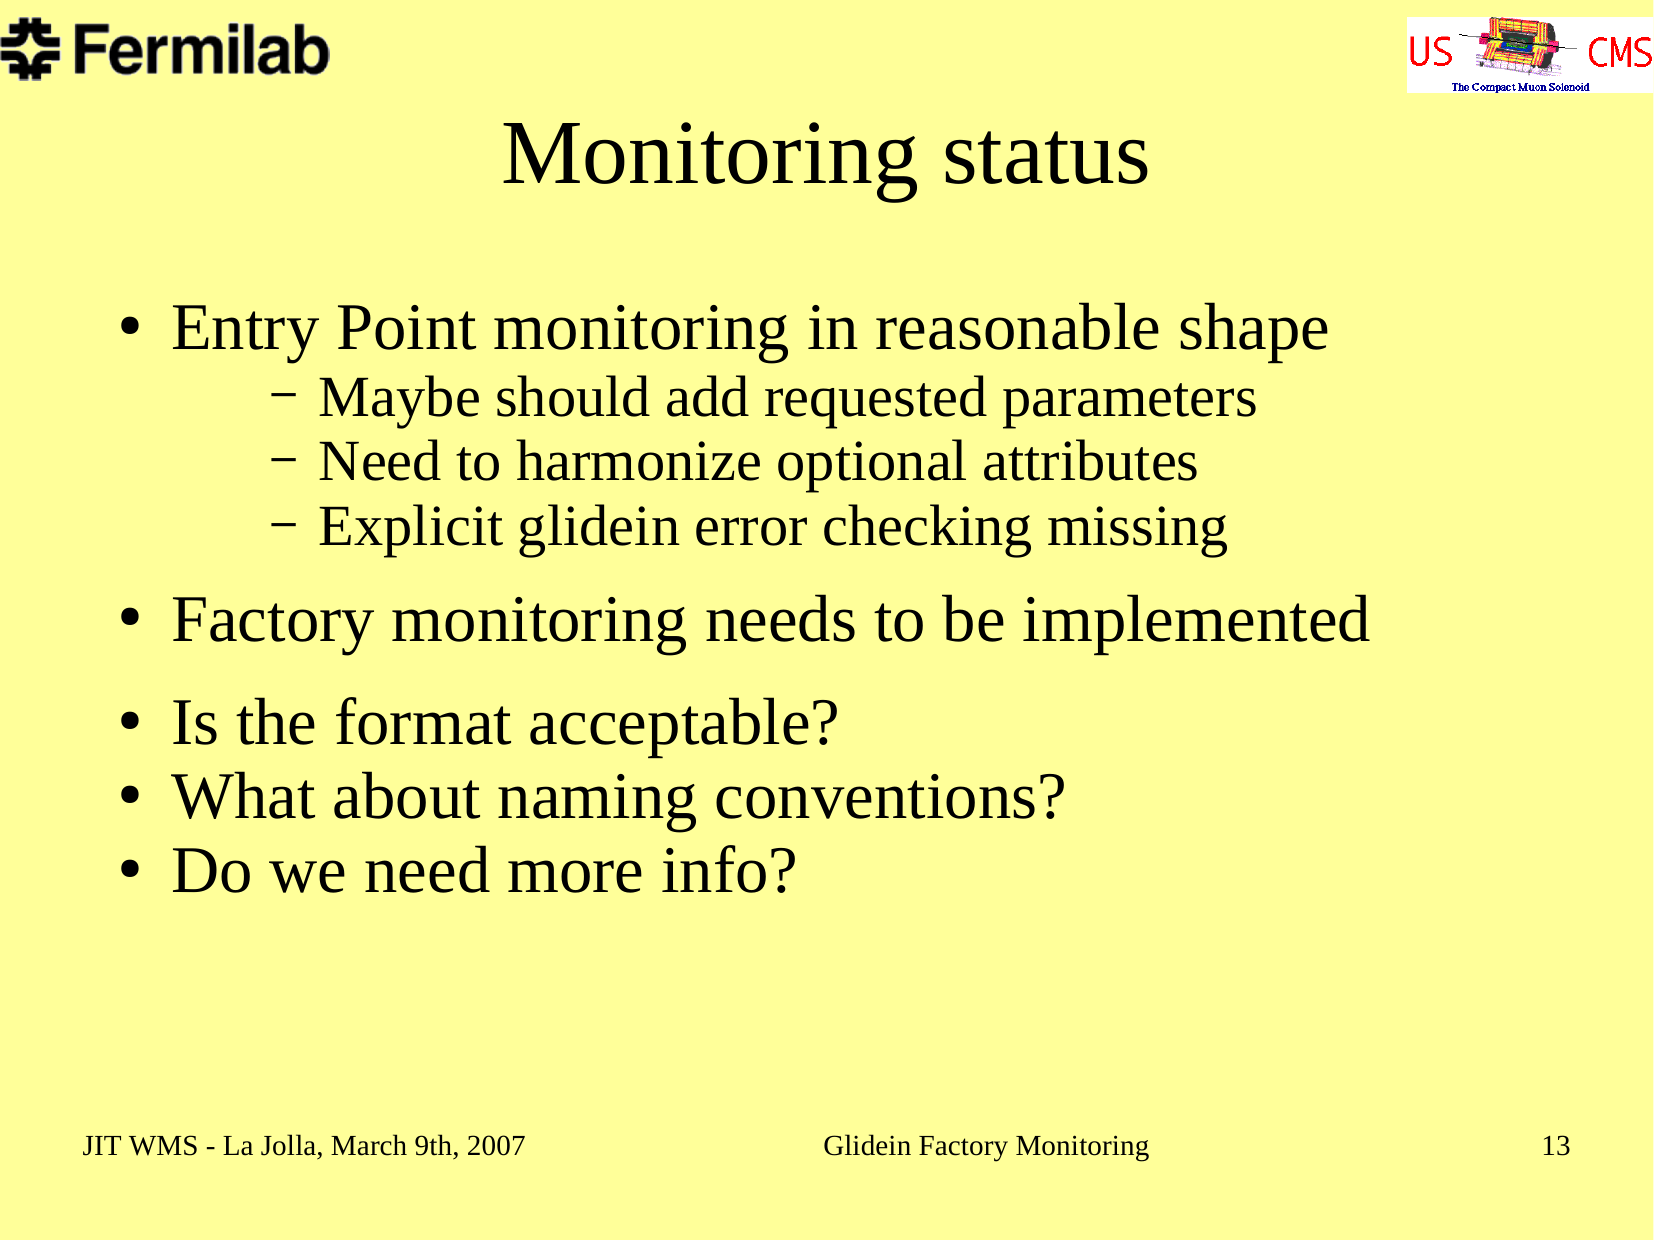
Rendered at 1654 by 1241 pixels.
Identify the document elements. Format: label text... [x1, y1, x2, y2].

title Monitoring status [82, 49, 1571, 257]
picture [0, 17, 330, 81]
list Entry Point monitoring in reasonable shape Maybe should add requested parameters Need to harmonize optional attributes Explicit glidein error checking missing Factory monitoring needs to be implemented Is the format acceptable? What about naming conventions? Do we need more info? [82, 290, 1571, 1109]
picture [1407, 17, 1654, 93]
